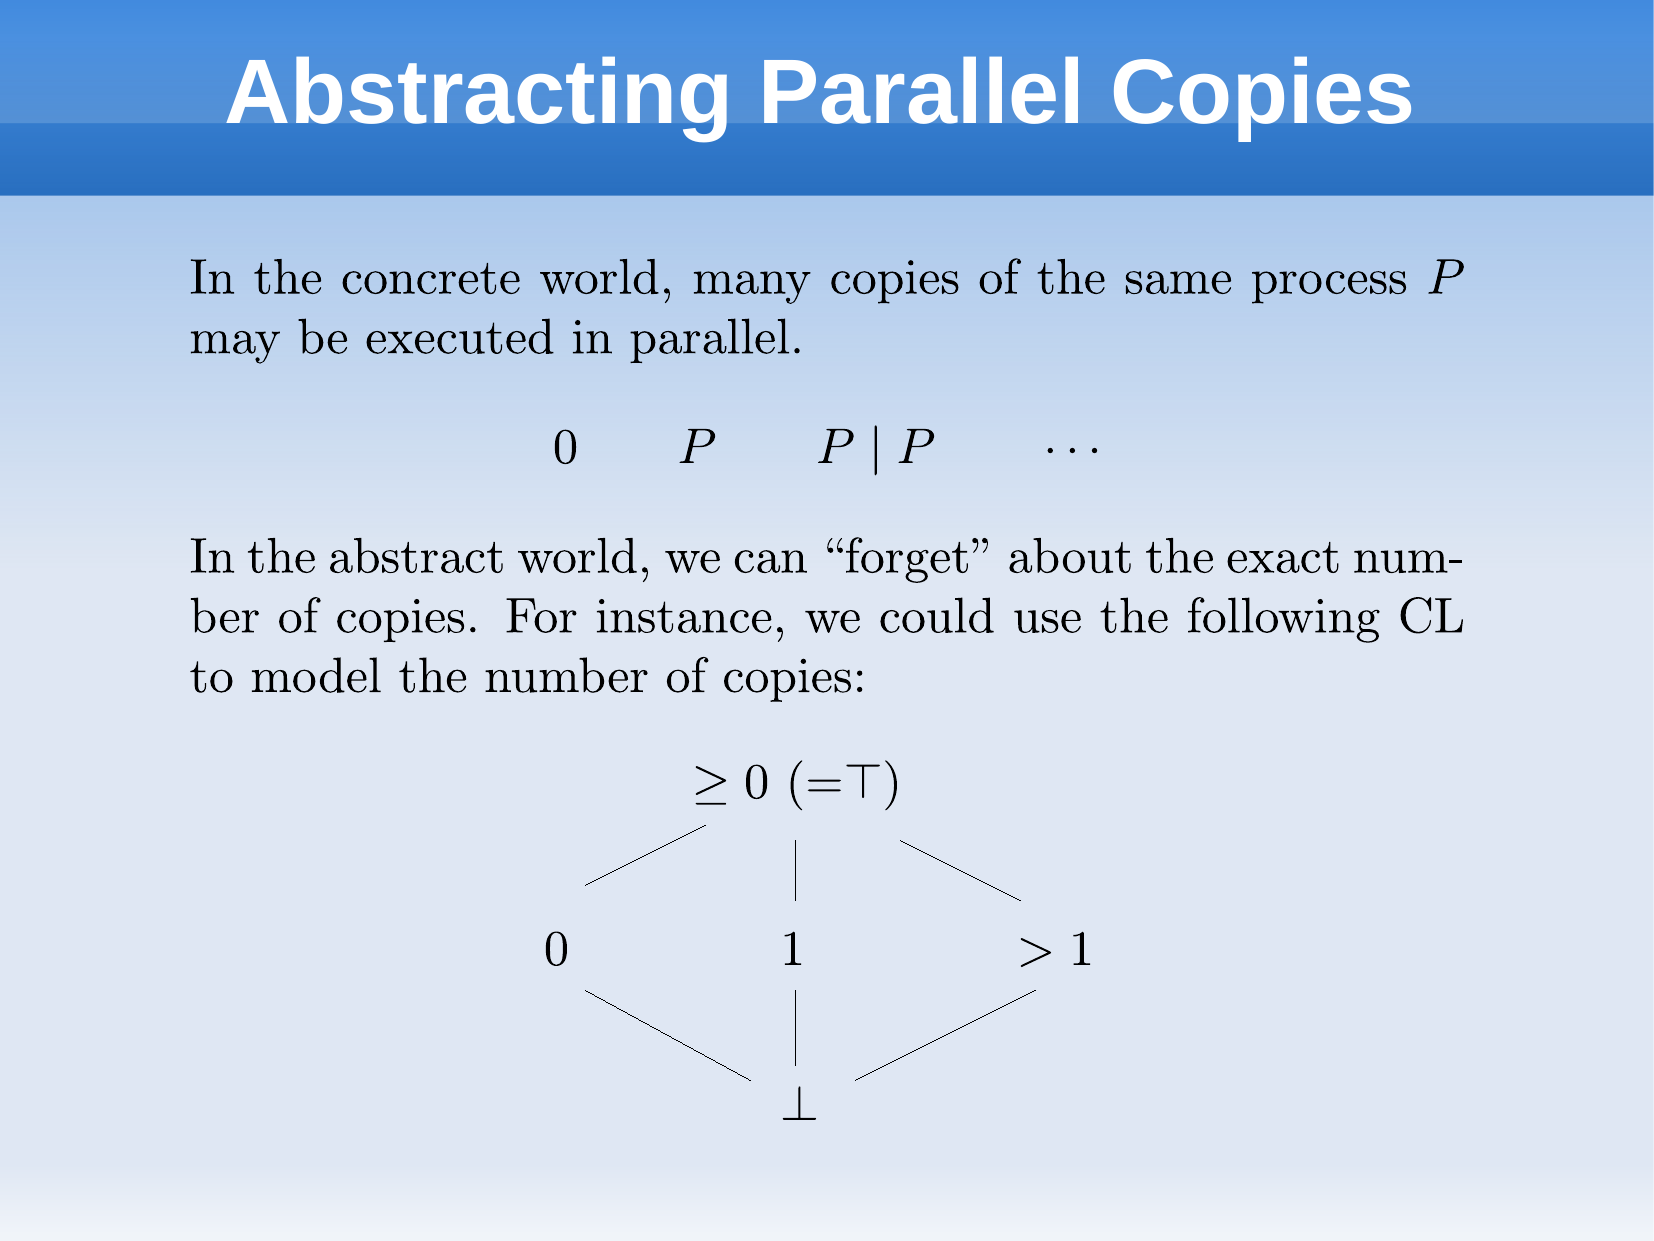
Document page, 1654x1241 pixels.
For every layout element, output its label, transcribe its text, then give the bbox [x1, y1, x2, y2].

text_box [189, 258, 1466, 702]
text_box [691, 760, 902, 811]
title Abstracting Parallel Copies [76, 0, 1565, 196]
text_box [543, 931, 569, 966]
text_box [780, 1085, 819, 1120]
picture [0, 0, 1654, 1241]
text_box [780, 931, 806, 965]
text_box [1016, 931, 1095, 968]
